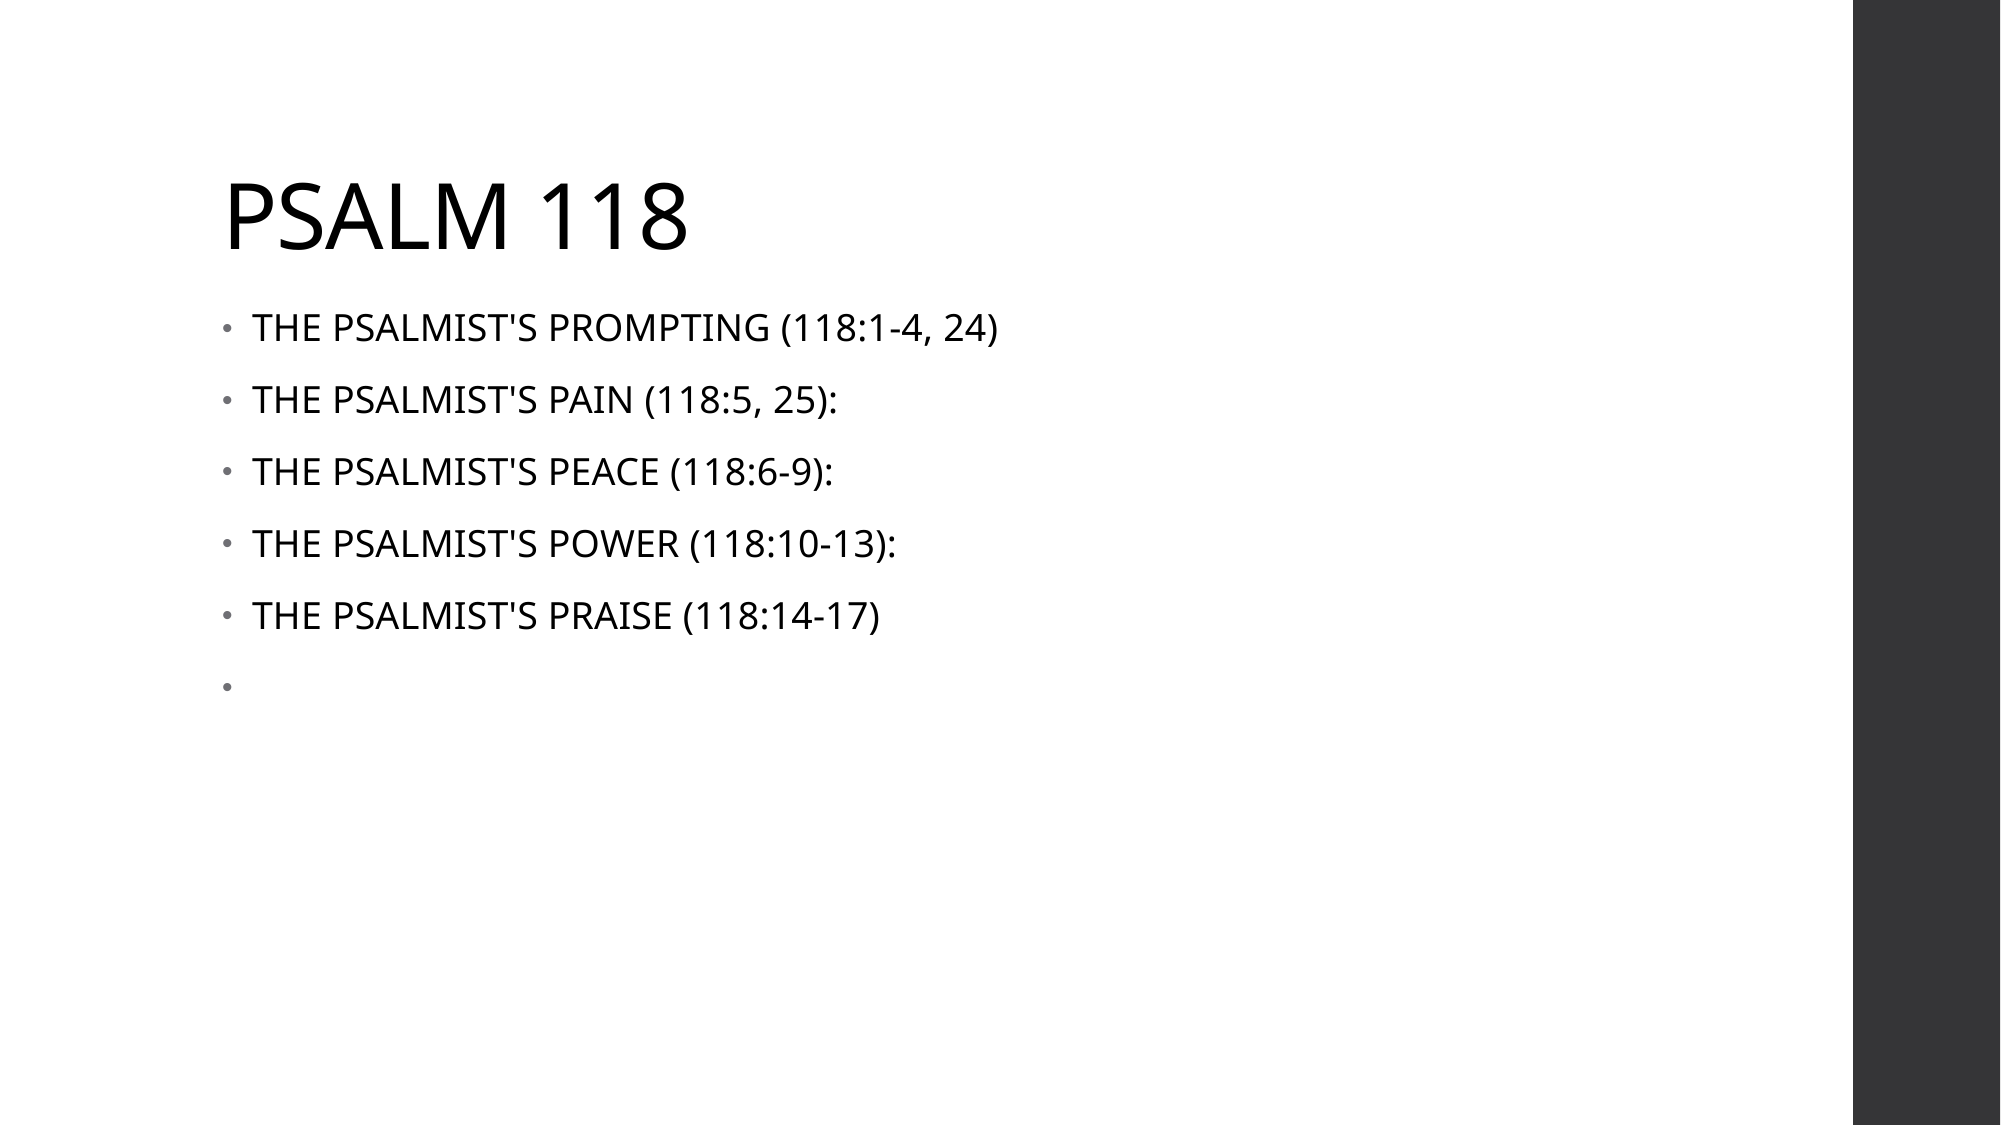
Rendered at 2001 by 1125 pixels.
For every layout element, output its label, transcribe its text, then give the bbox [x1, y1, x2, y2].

list THE PSALMIST'S PROMPTING (118:1-4, 24) THE PSALMIST'S PAIN (118:5, 25): THE PSALMIST'S PEACE (118:6-9): THE PSALMIST'S POWER (118:10-13): THE PSALMIST'S PRAISE (118:14-17) [206, 299, 1617, 1014]
title PSALM 118 [206, 60, 1797, 278]
